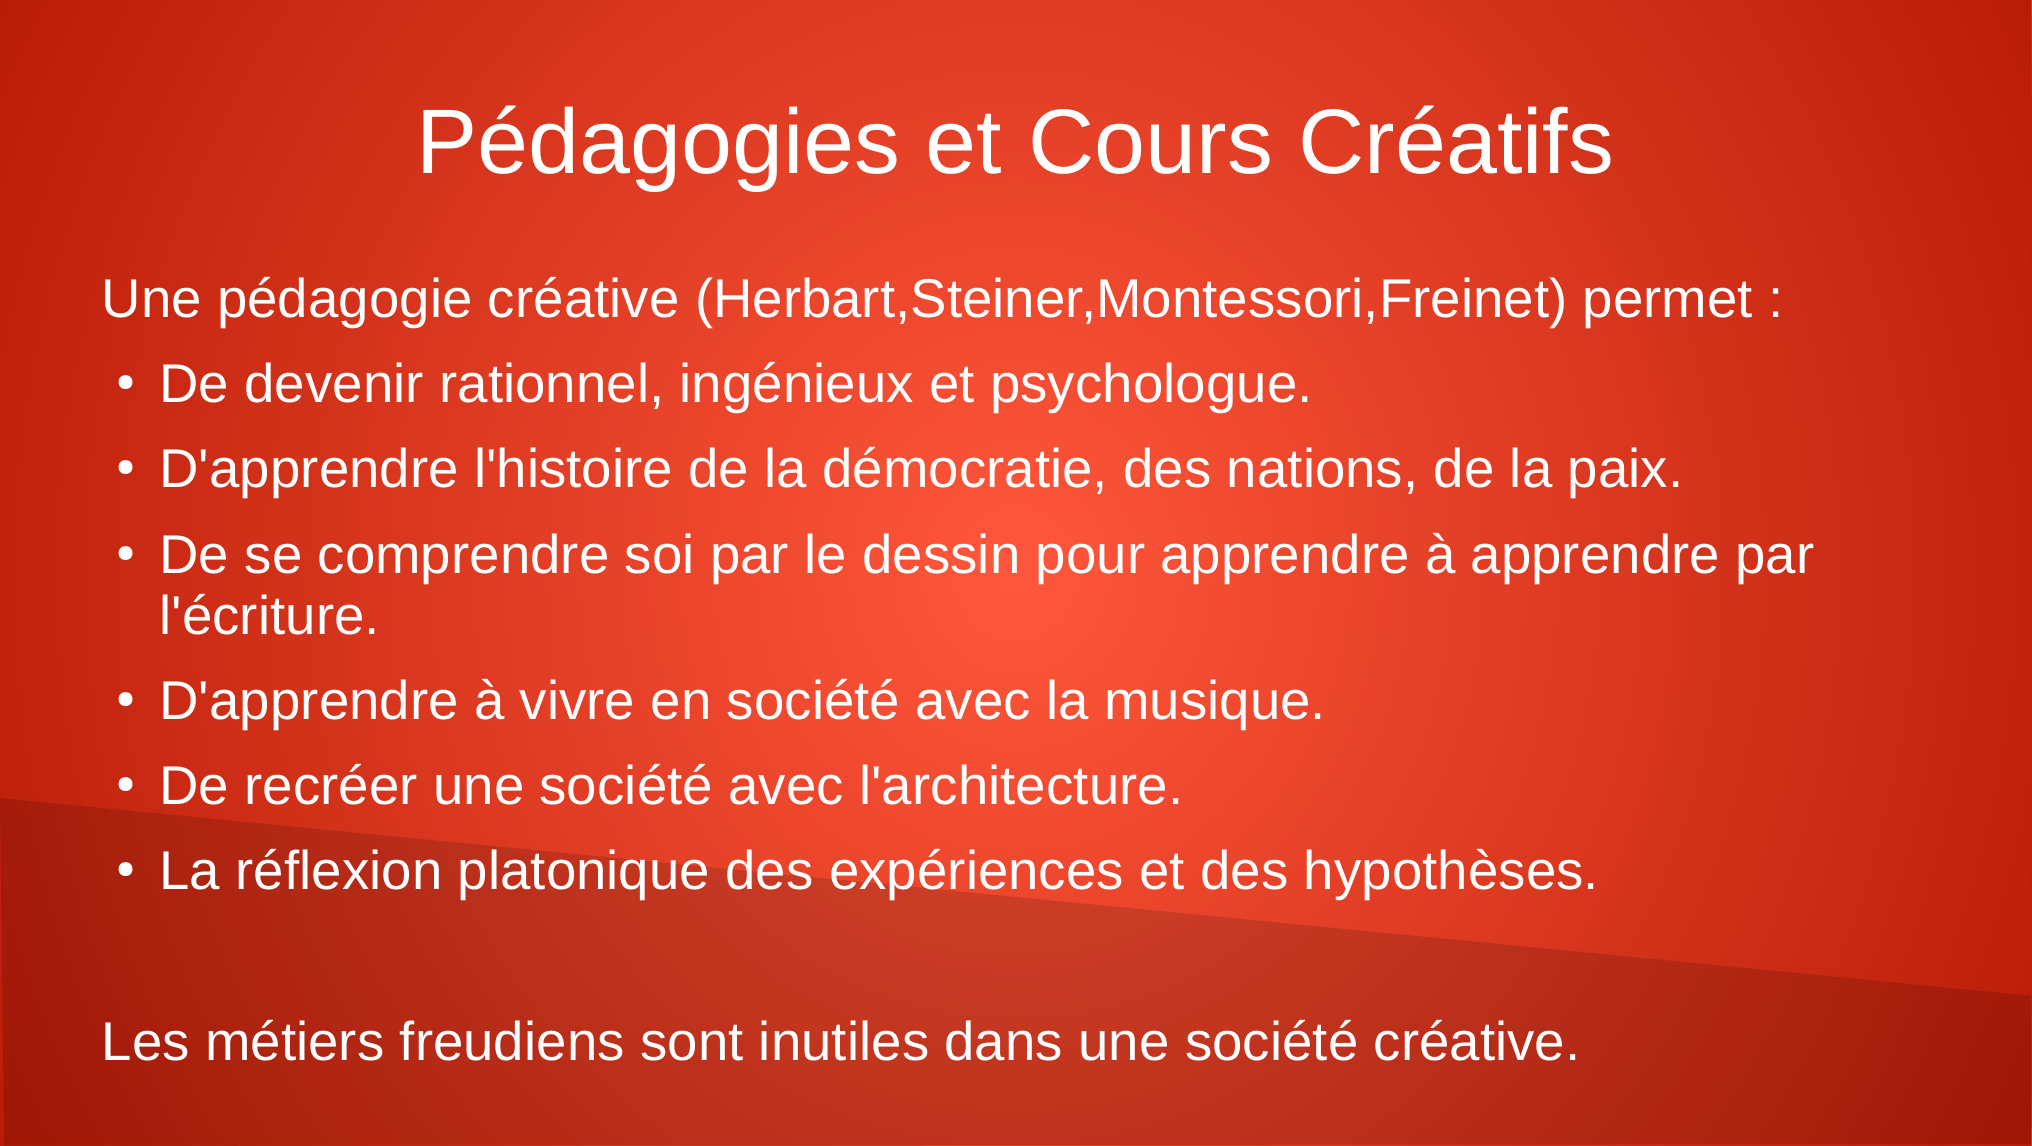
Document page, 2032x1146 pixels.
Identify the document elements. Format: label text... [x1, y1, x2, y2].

title Pédagogies et Cours Créatifs [101, 45, 1930, 237]
list Une pédagogie créative (Herbart,Steiner,Montessori,Freinet) permet : De devenir rationnel, ingénieux et psychologue. D'apprendre l'histoire de la démocratie, des nations, de la paix. De se comprendre soi par le dessin pour apprendre à apprendre par l'écriture. D'apprendre à vivre en société avec la musique. De recréer une société avec l'architecture. La réflexion platonique des expériences et des hypothèses. Les métiers freudiens sont inutiles dans une société créative. [101, 268, 1930, 1075]
